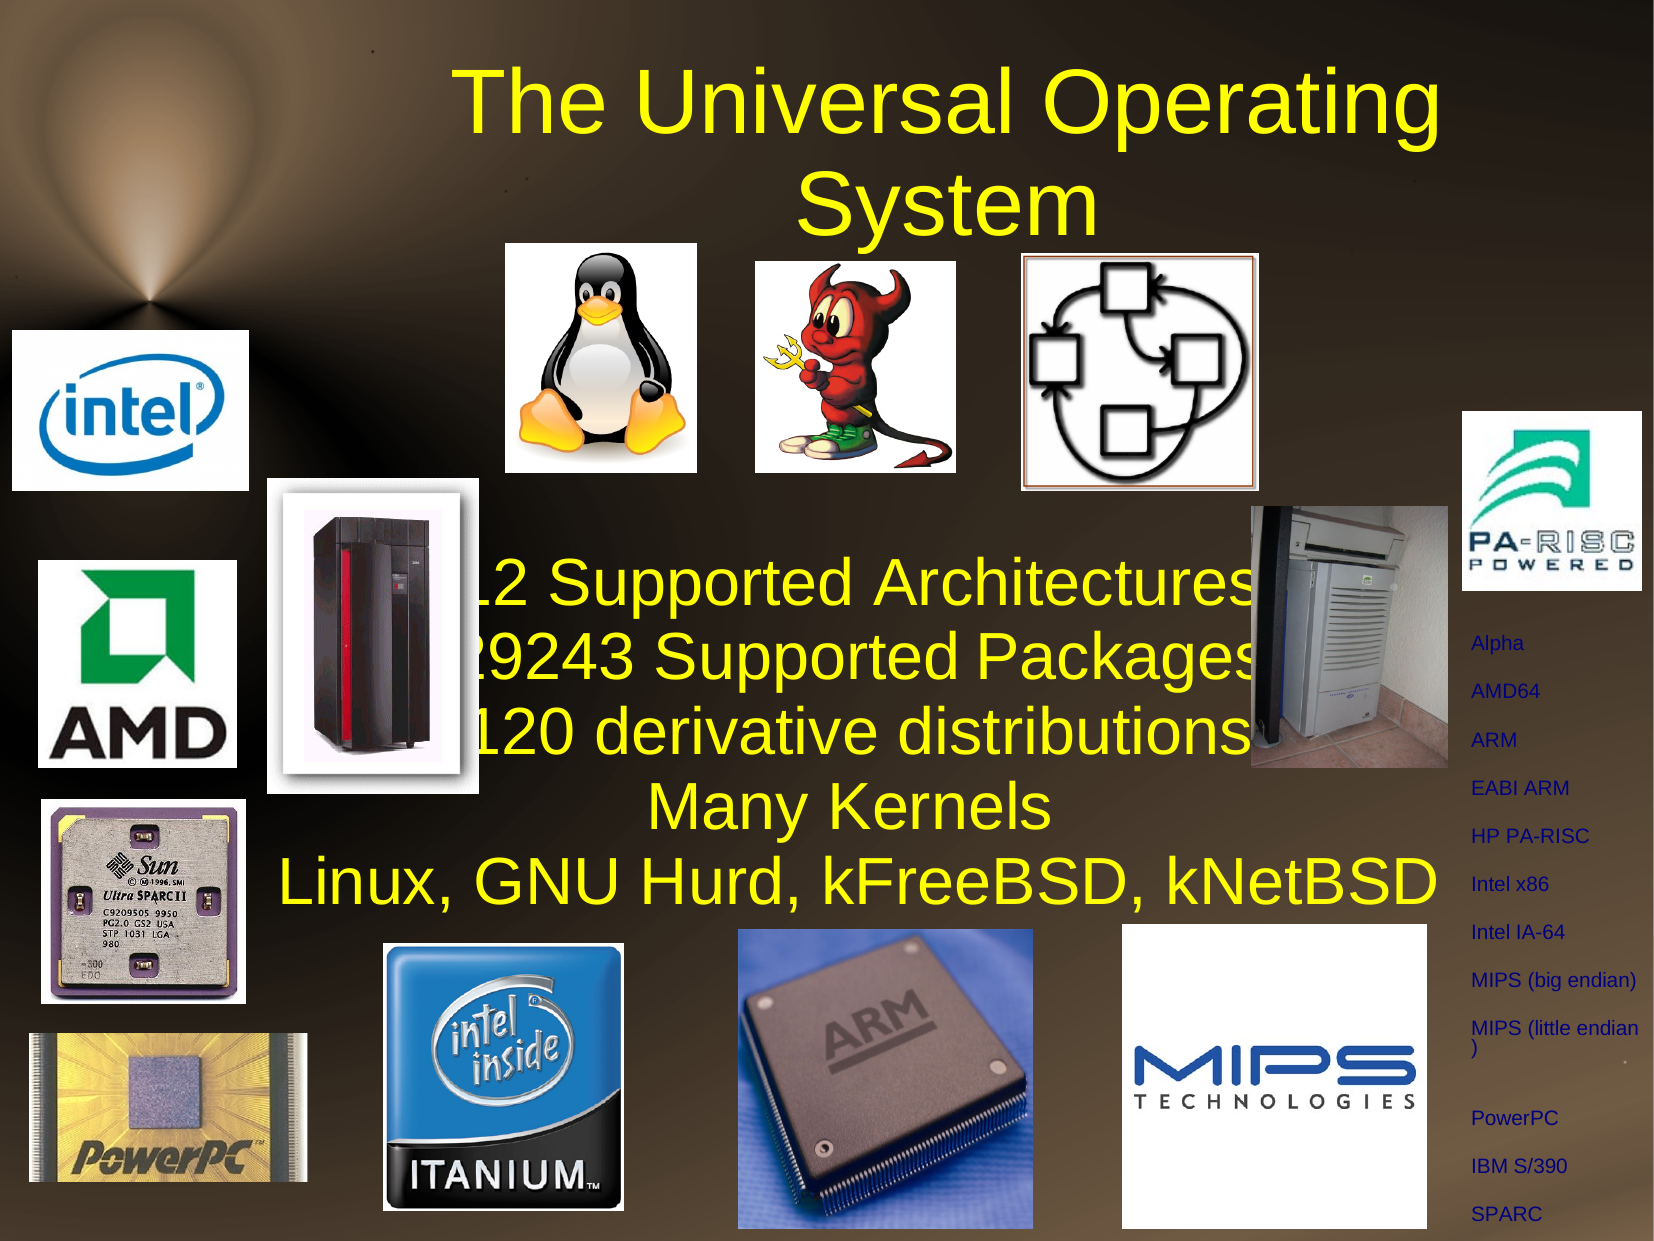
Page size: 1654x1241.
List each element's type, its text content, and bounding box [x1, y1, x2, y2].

picture [1251, 506, 1448, 768]
picture [0, 0, 1654, 1241]
text_box Alpha AMD64 ARM EABI ARM HP PA-RISC Intel x86 Intel IA-64 MIPS (big endian) MIPS (little endian) PowerPC IBM S/390 SPARC [1456, 624, 1654, 1223]
title The Universal Operating System [324, 56, 1571, 250]
subtitle 12 Supported Architectures 29243 Supported Packages 120 derivative distributions Many Kernels Linux, GNU Hurd, kFreeBSD, kNetBSD [147, 361, 1571, 1102]
picture [267, 478, 479, 794]
